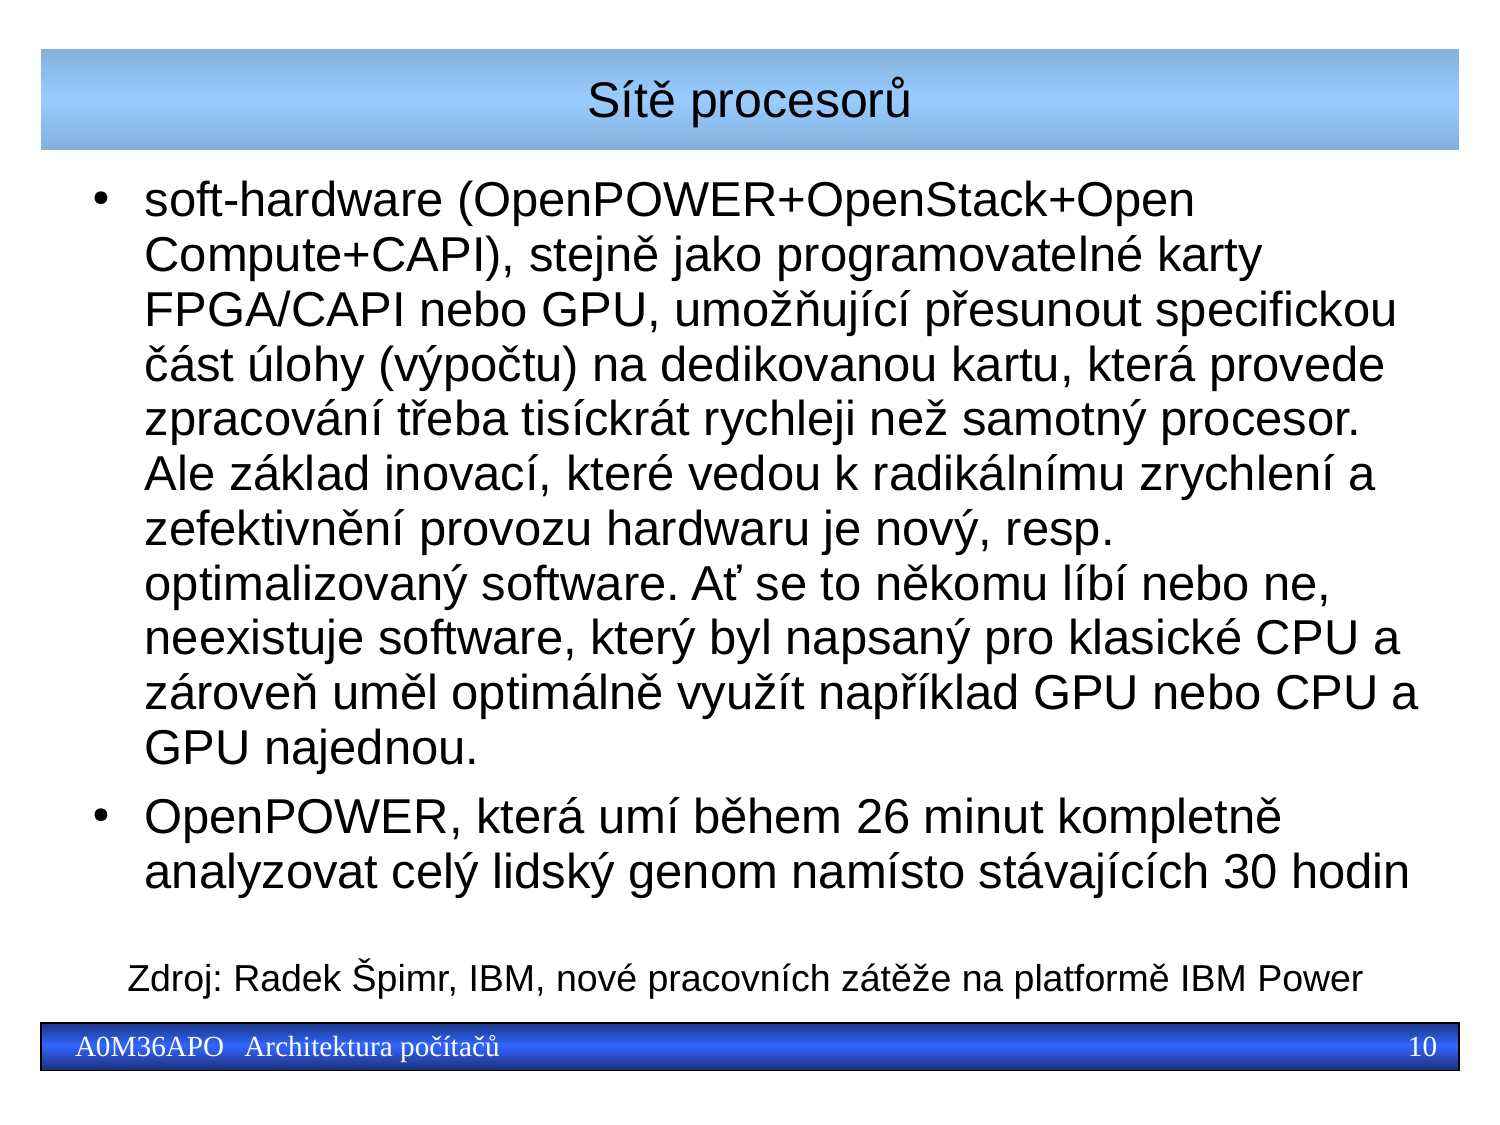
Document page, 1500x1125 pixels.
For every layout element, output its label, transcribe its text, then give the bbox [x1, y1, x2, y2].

title Sítě procesorů [41, 49, 1459, 150]
list soft-hardware (OpenPOWER+OpenStack+Open Compute+CAPI), stejně jako programovatelné karty FPGA/CAPI nebo GPU, umožňující přesunout specifickou část úlohy (výpočtu) na dedikovanou kartu, která provede zpracování třeba tisíckrát rychleji než samotný procesor. Ale základ inovací, které vedou k radikálnímu zrychlení a zefektivnění provozu hardwaru je nový, resp. optimalizovaný software. Ať se to někomu líbí nebo ne, neexistuje software, který byl napsaný pro klasické CPU a zároveň uměl optimálně využít například GPU nebo CPU a GPU najednou. OpenPOWER, která umí během 26 minut kompletně analyzovat celý lidský genom namísto stávajících 30 hodin [75, 172, 1426, 916]
text_box Zdroj: Radek Špimr, IBM, nové pracovních zátěže na platformě IBM Power [112, 949, 1377, 1007]
